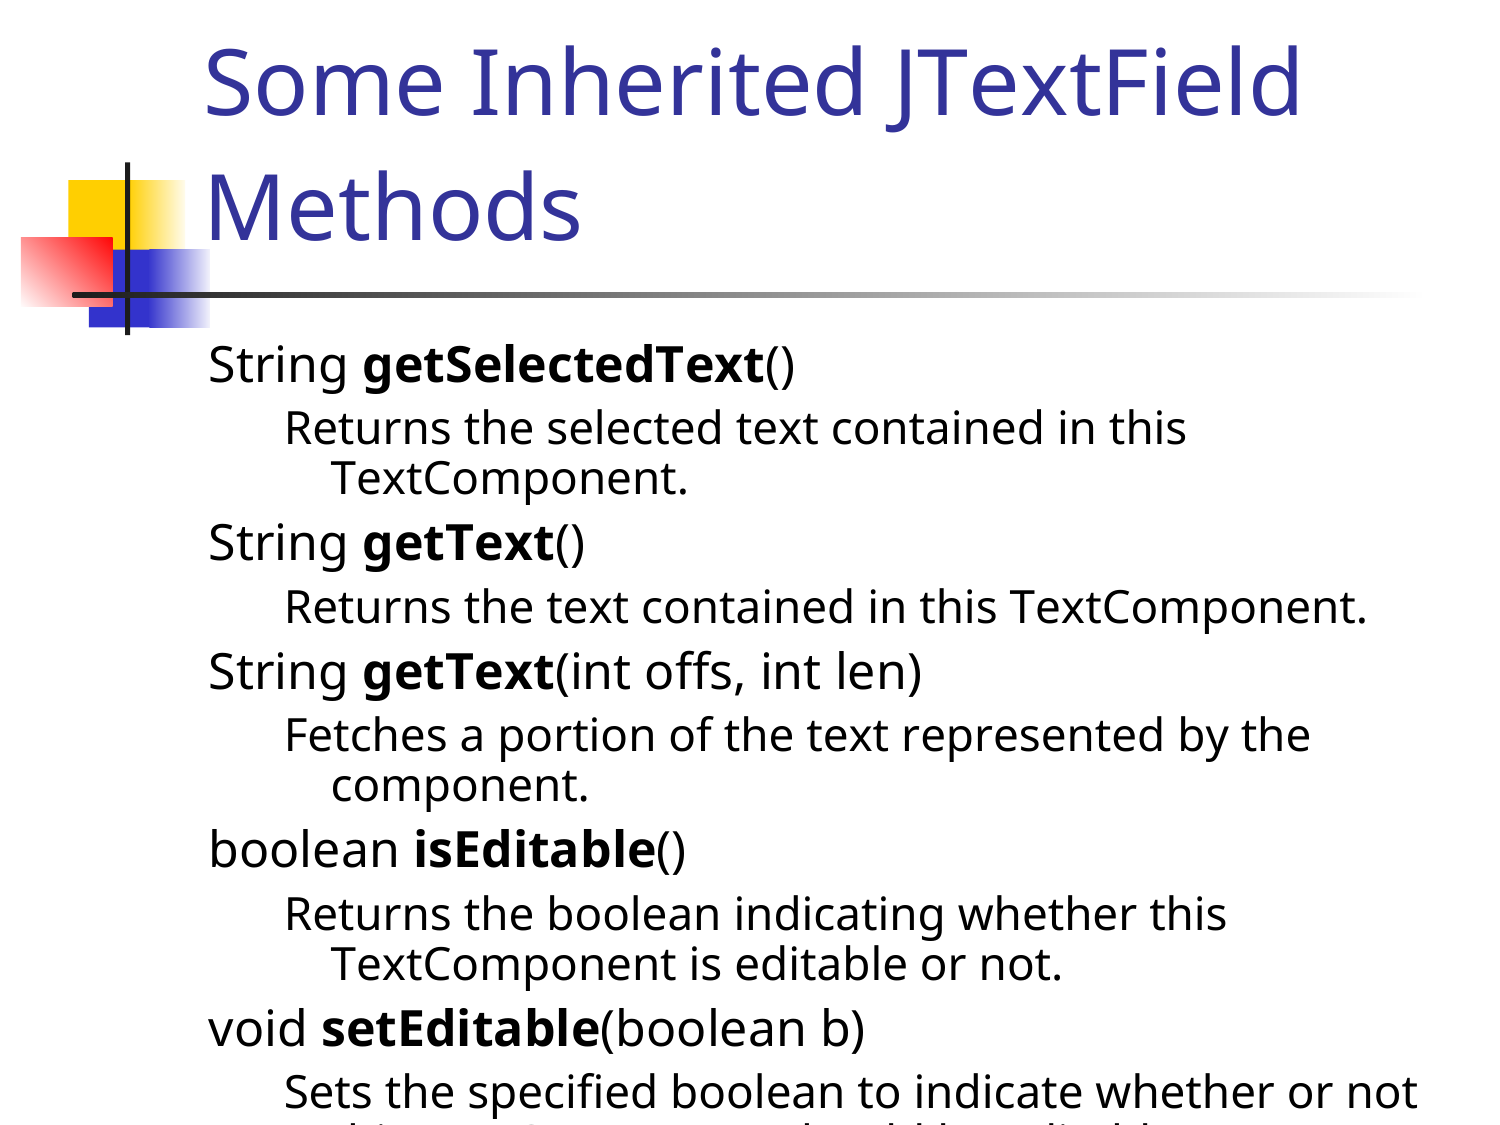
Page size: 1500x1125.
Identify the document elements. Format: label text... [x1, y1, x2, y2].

list String getSelectedText() Returns the selected text contained in this TextComponent. String getText() Returns the text contained in this TextComponent. String getText(int offs, int len) Fetches a portion of the text represented by the component. boolean isEditable() Returns the boolean indicating whether this TextComponent is editable or not. void setEditable(boolean b) Sets the specified boolean to indicate whether or not this TextComponent should be editable. [193, 331, 1469, 1110]
title Some Inherited JTextField Methods [188, 35, 1468, 276]
